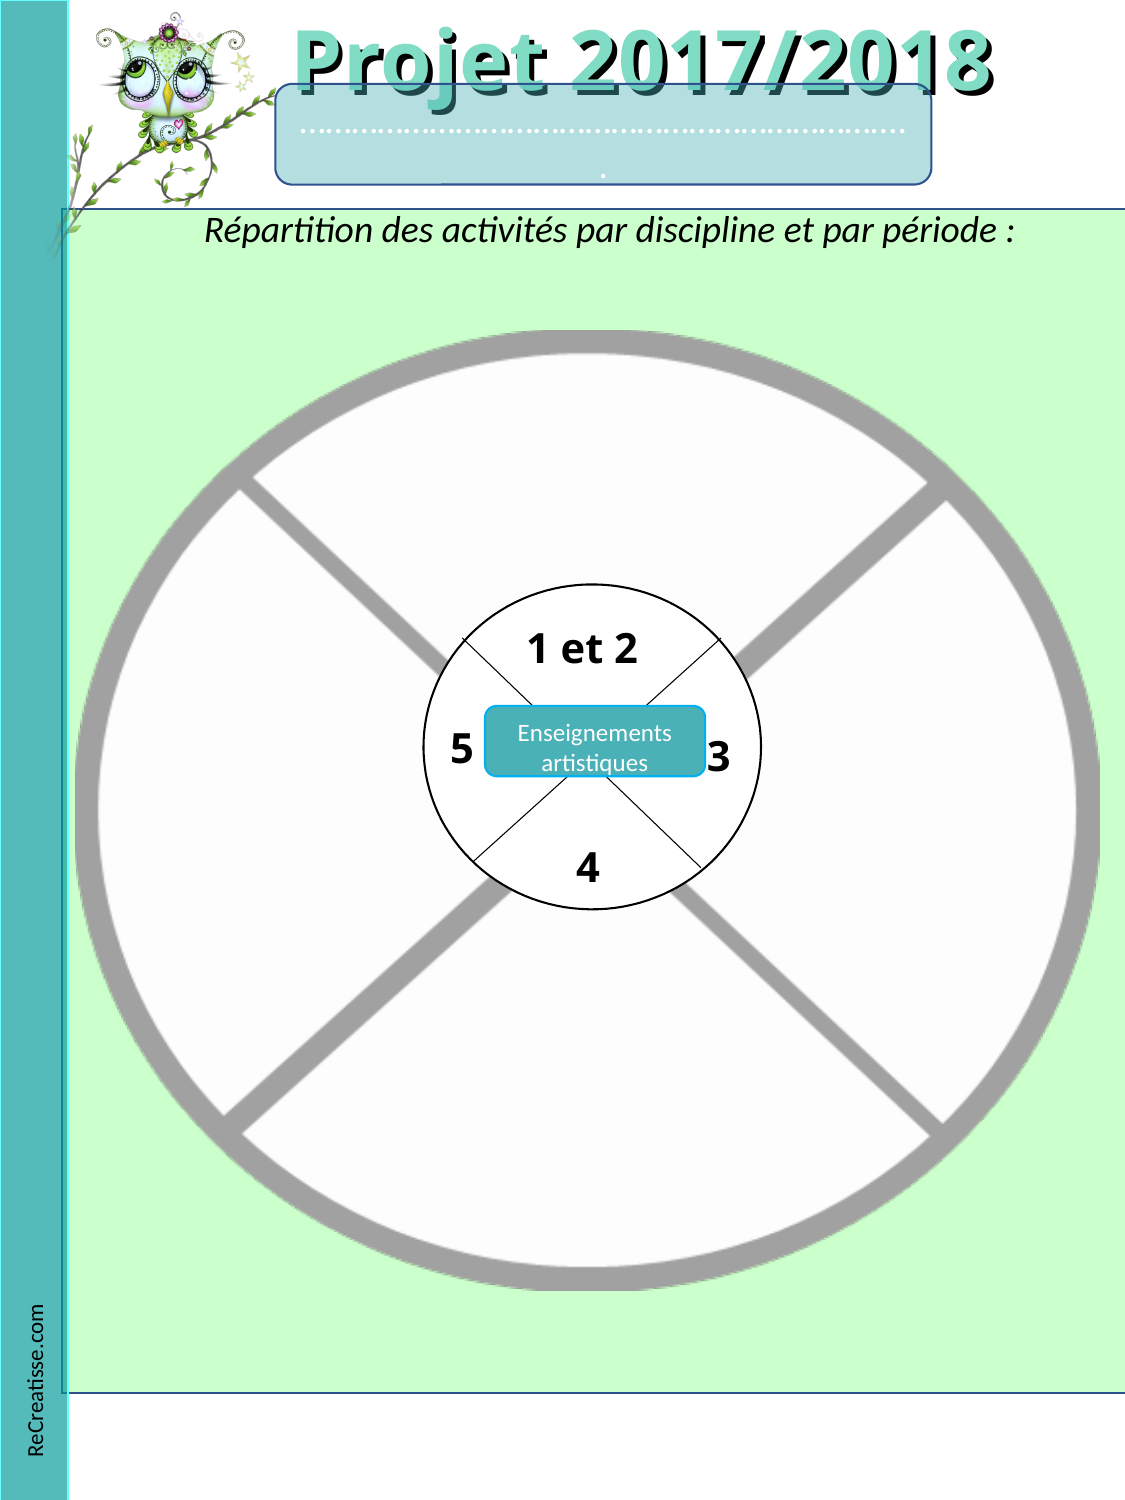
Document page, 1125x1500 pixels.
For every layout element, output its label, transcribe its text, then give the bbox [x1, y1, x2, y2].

text_box Enseignements artistiques [485, 705, 706, 777]
picture [44, 12, 276, 259]
text_box [0, 0, 1125, 1500]
text_box Projet 2017/2018 [275, 0, 1009, 115]
text_box 4 [561, 833, 615, 899]
text_box Projet 2017/2018 [639, 45, 650, 81]
text_box 3 [692, 722, 746, 787]
text_box ReCreatisse.com [13, 1289, 55, 1473]
text_box 1 et 2 [511, 614, 654, 679]
text_box 5 [435, 714, 489, 779]
text_box Projet 2017/2018 [868, 45, 879, 81]
text_box …………………………………………………………….. [275, 83, 932, 185]
picture [75, 330, 1100, 1291]
text_box Répartition des activités par discipline et par période : [189, 198, 1032, 258]
